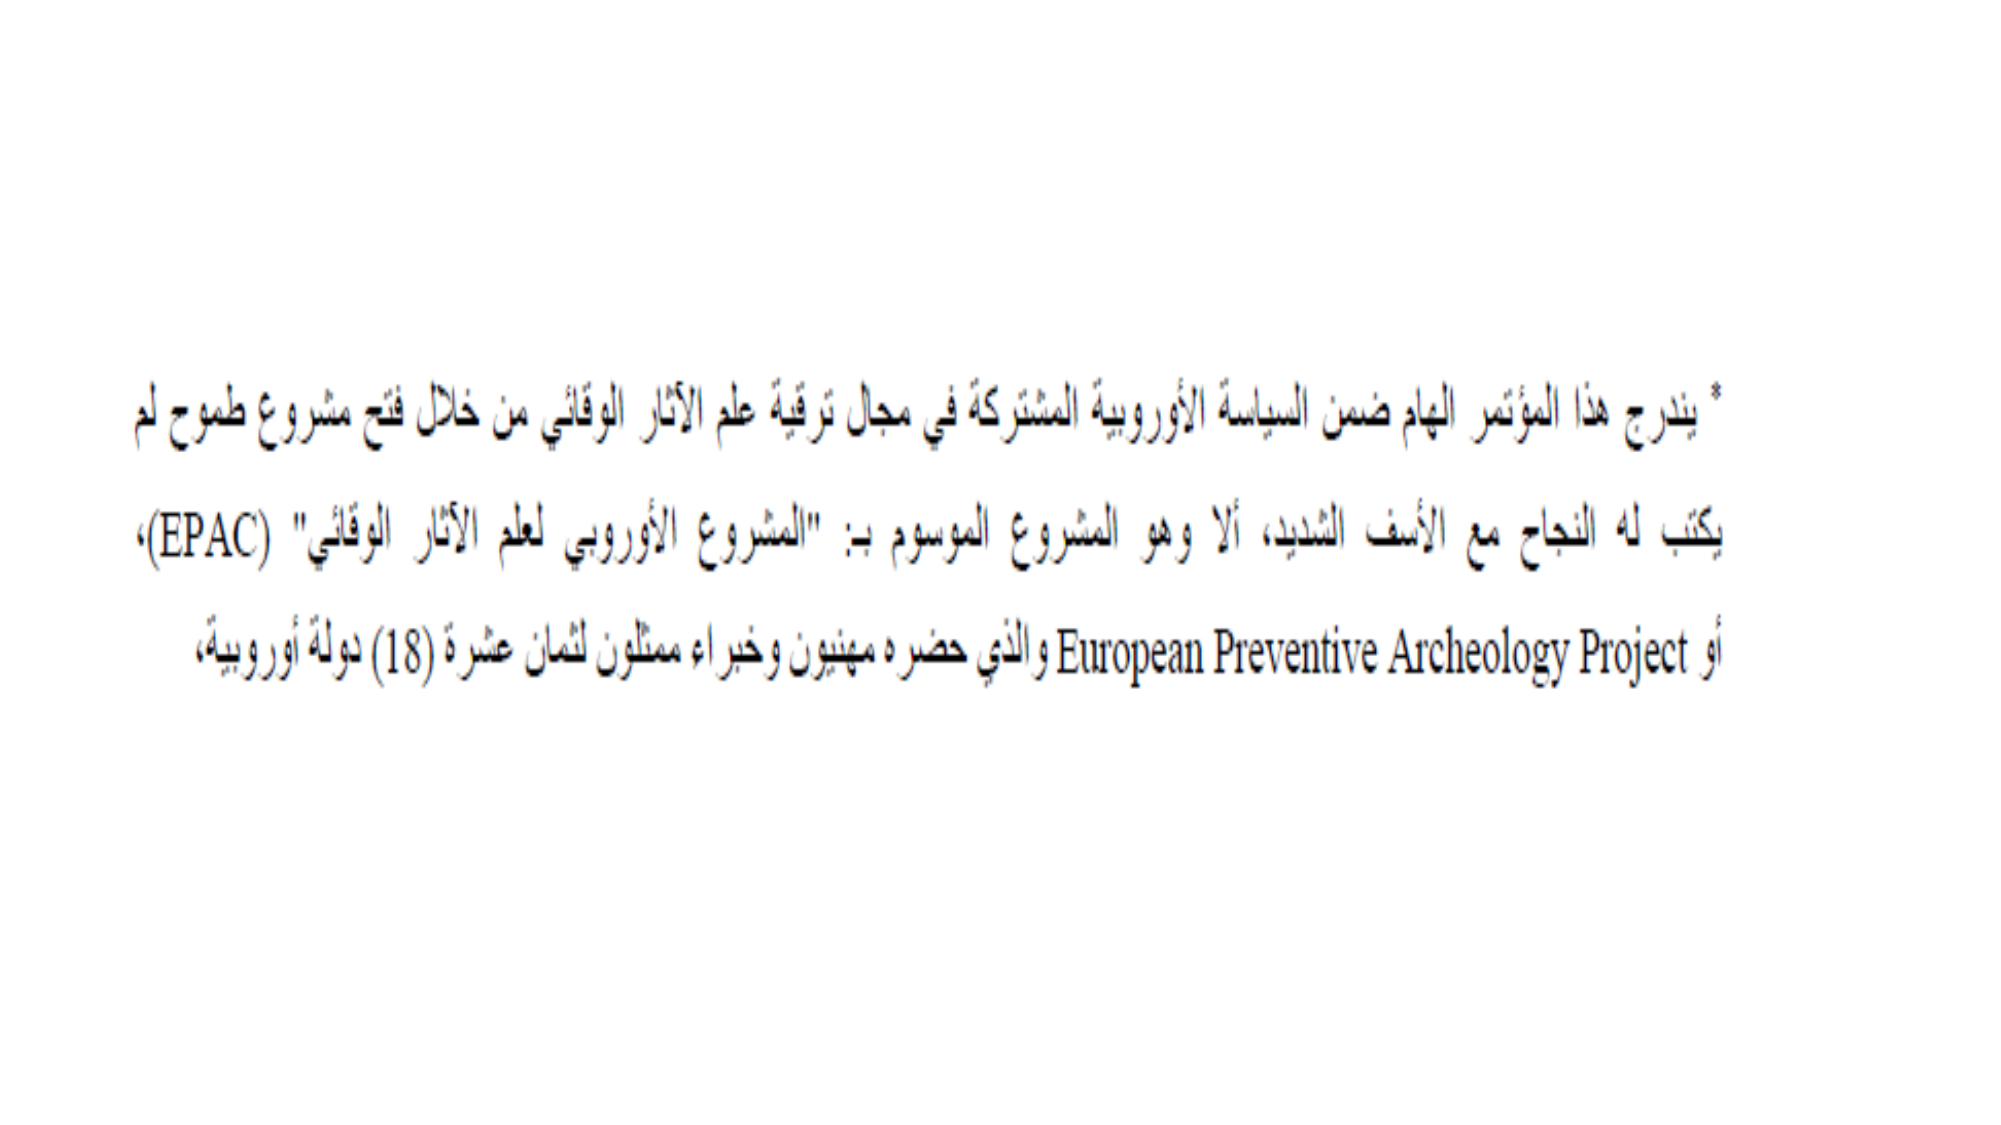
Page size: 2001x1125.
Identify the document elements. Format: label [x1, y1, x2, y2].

picture [109, 361, 1760, 703]
